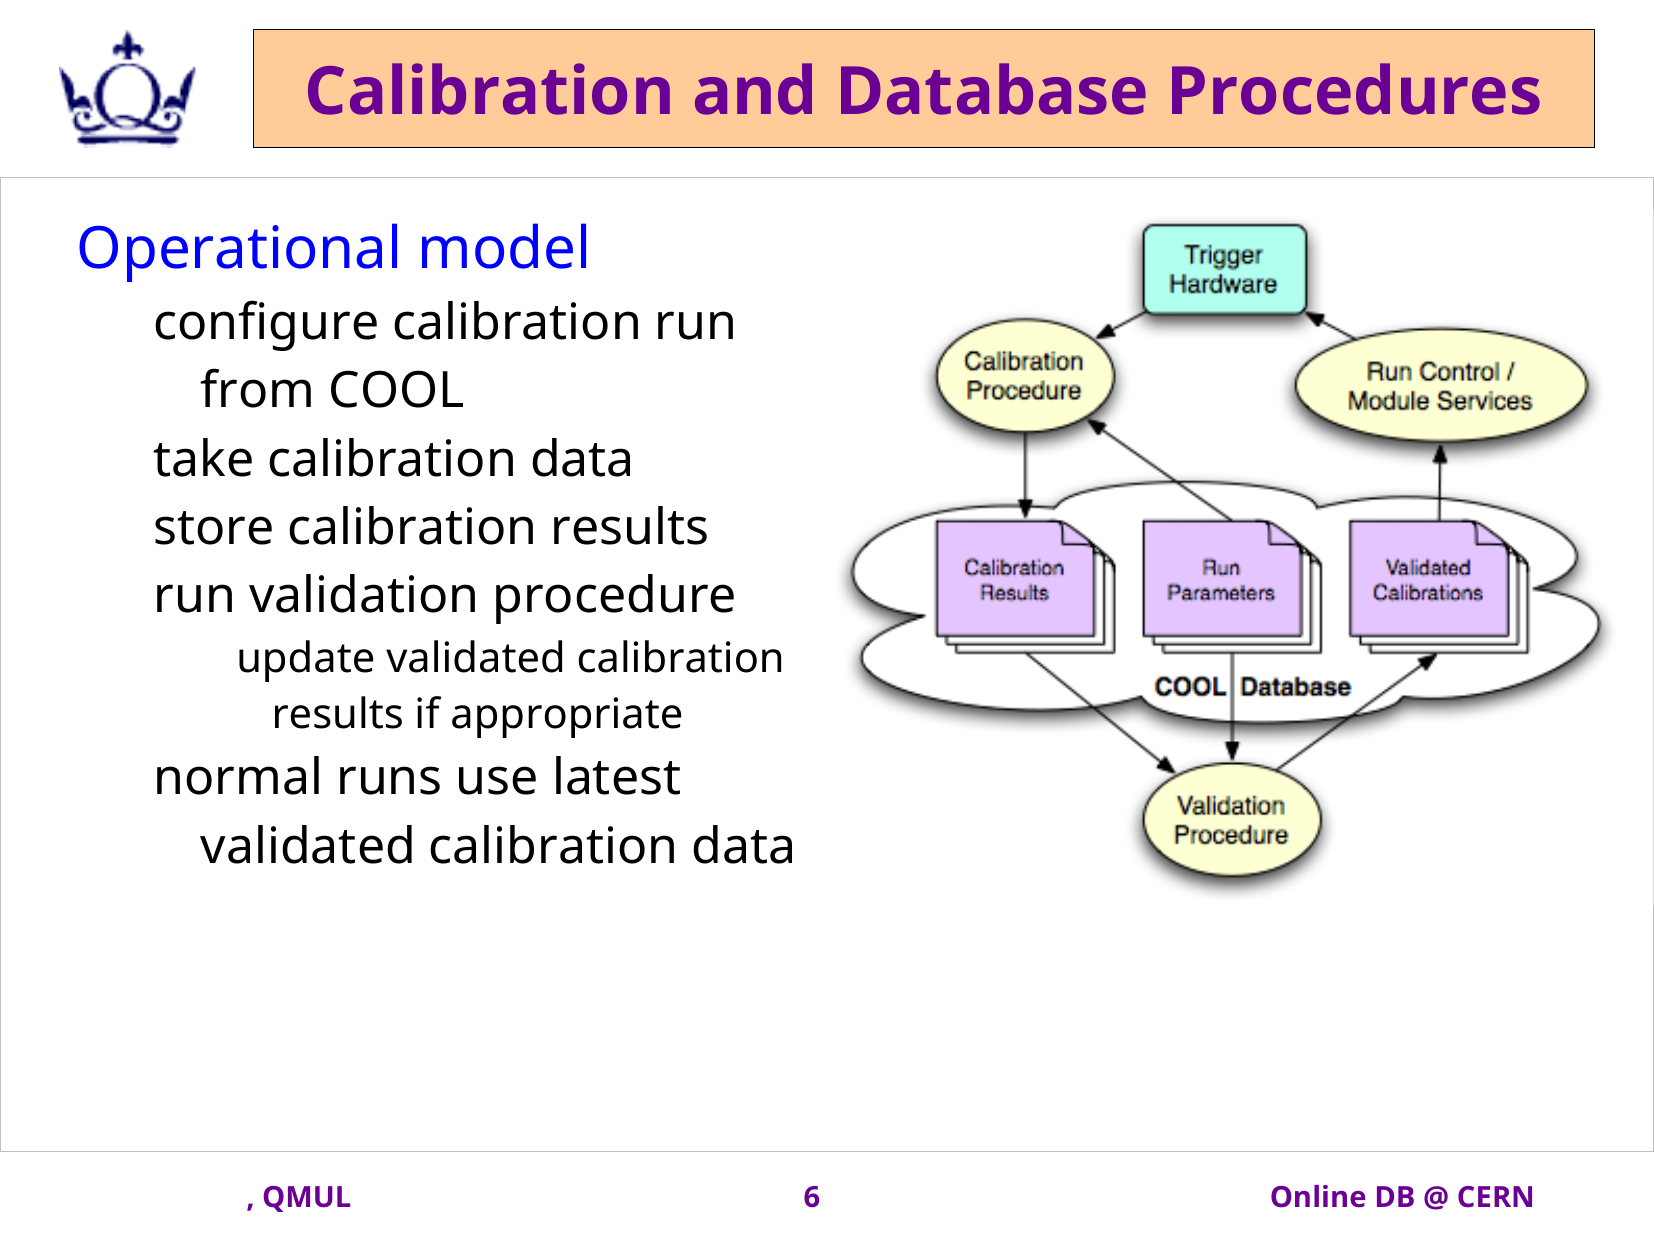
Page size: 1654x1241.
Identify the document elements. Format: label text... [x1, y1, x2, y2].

picture [795, 210, 1654, 907]
picture [59, 29, 200, 148]
list Operational model configure calibration run from COOL take calibration data store calibration results run validation procedure update validated calibration results if appropriate normal runs use latest validated calibration data [59, 206, 854, 1127]
title Calibration and Database Procedures [253, 29, 1595, 148]
